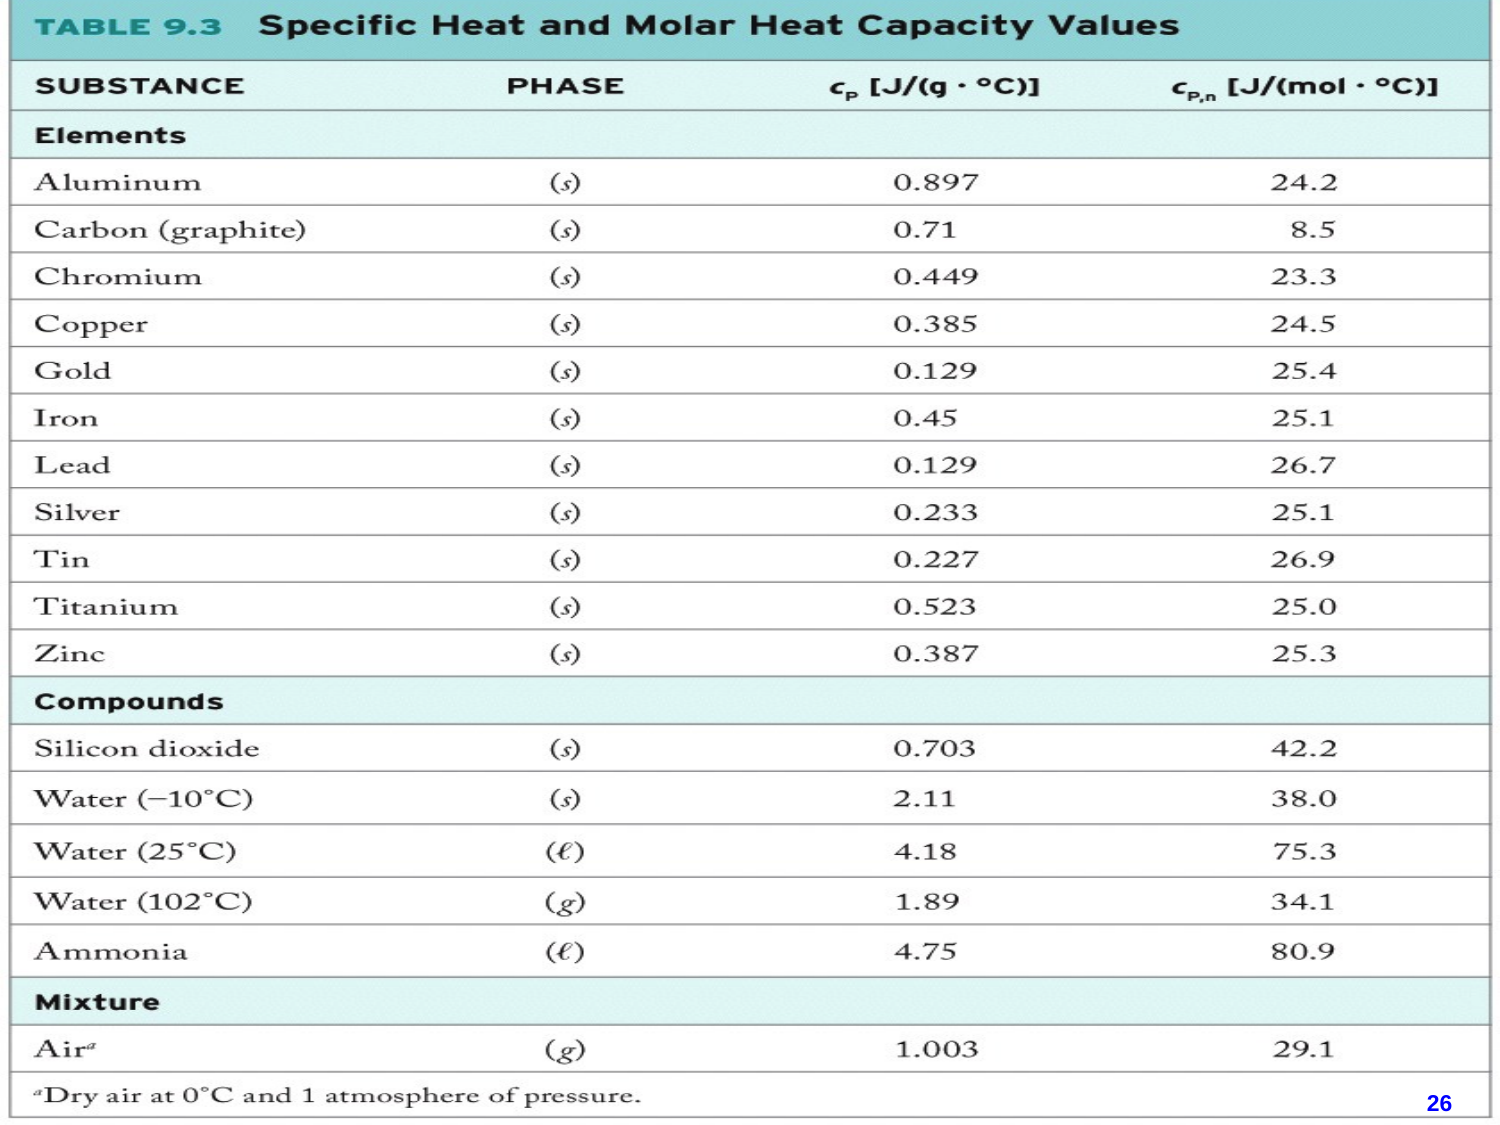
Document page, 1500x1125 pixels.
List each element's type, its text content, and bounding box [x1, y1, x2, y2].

slide_number <number> [1411, 1085, 1468, 1120]
picture [0, 0, 1500, 1125]
